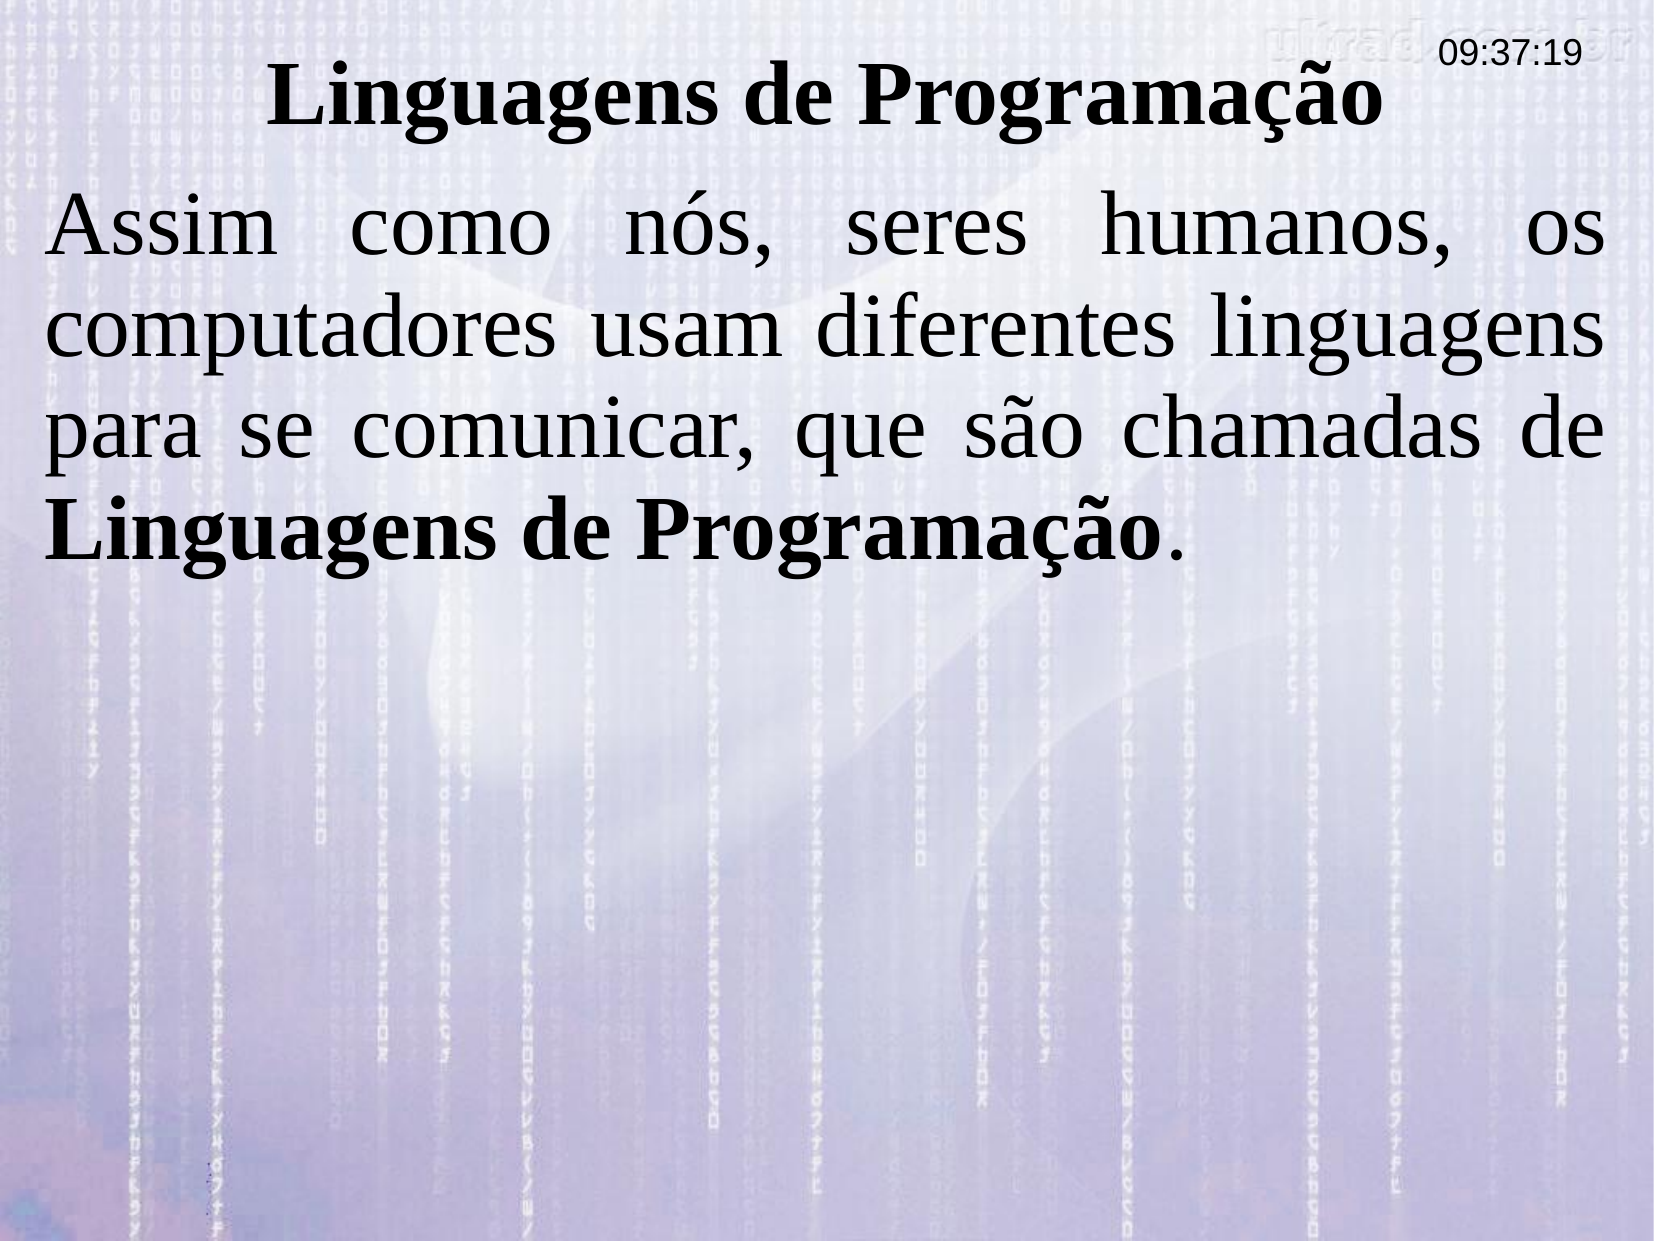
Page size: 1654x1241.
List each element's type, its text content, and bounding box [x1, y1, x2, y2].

text_box 10:08:43 [1423, 23, 1631, 94]
text_box Linguagens de Programação [29, 35, 1625, 165]
text_box Assim como nós, seres humanos, os computadores usam diferentes linguagens para se comunicar, que são chamadas de Linguagens de Programação. [29, 165, 1625, 634]
picture [0, 0, 1654, 1241]
